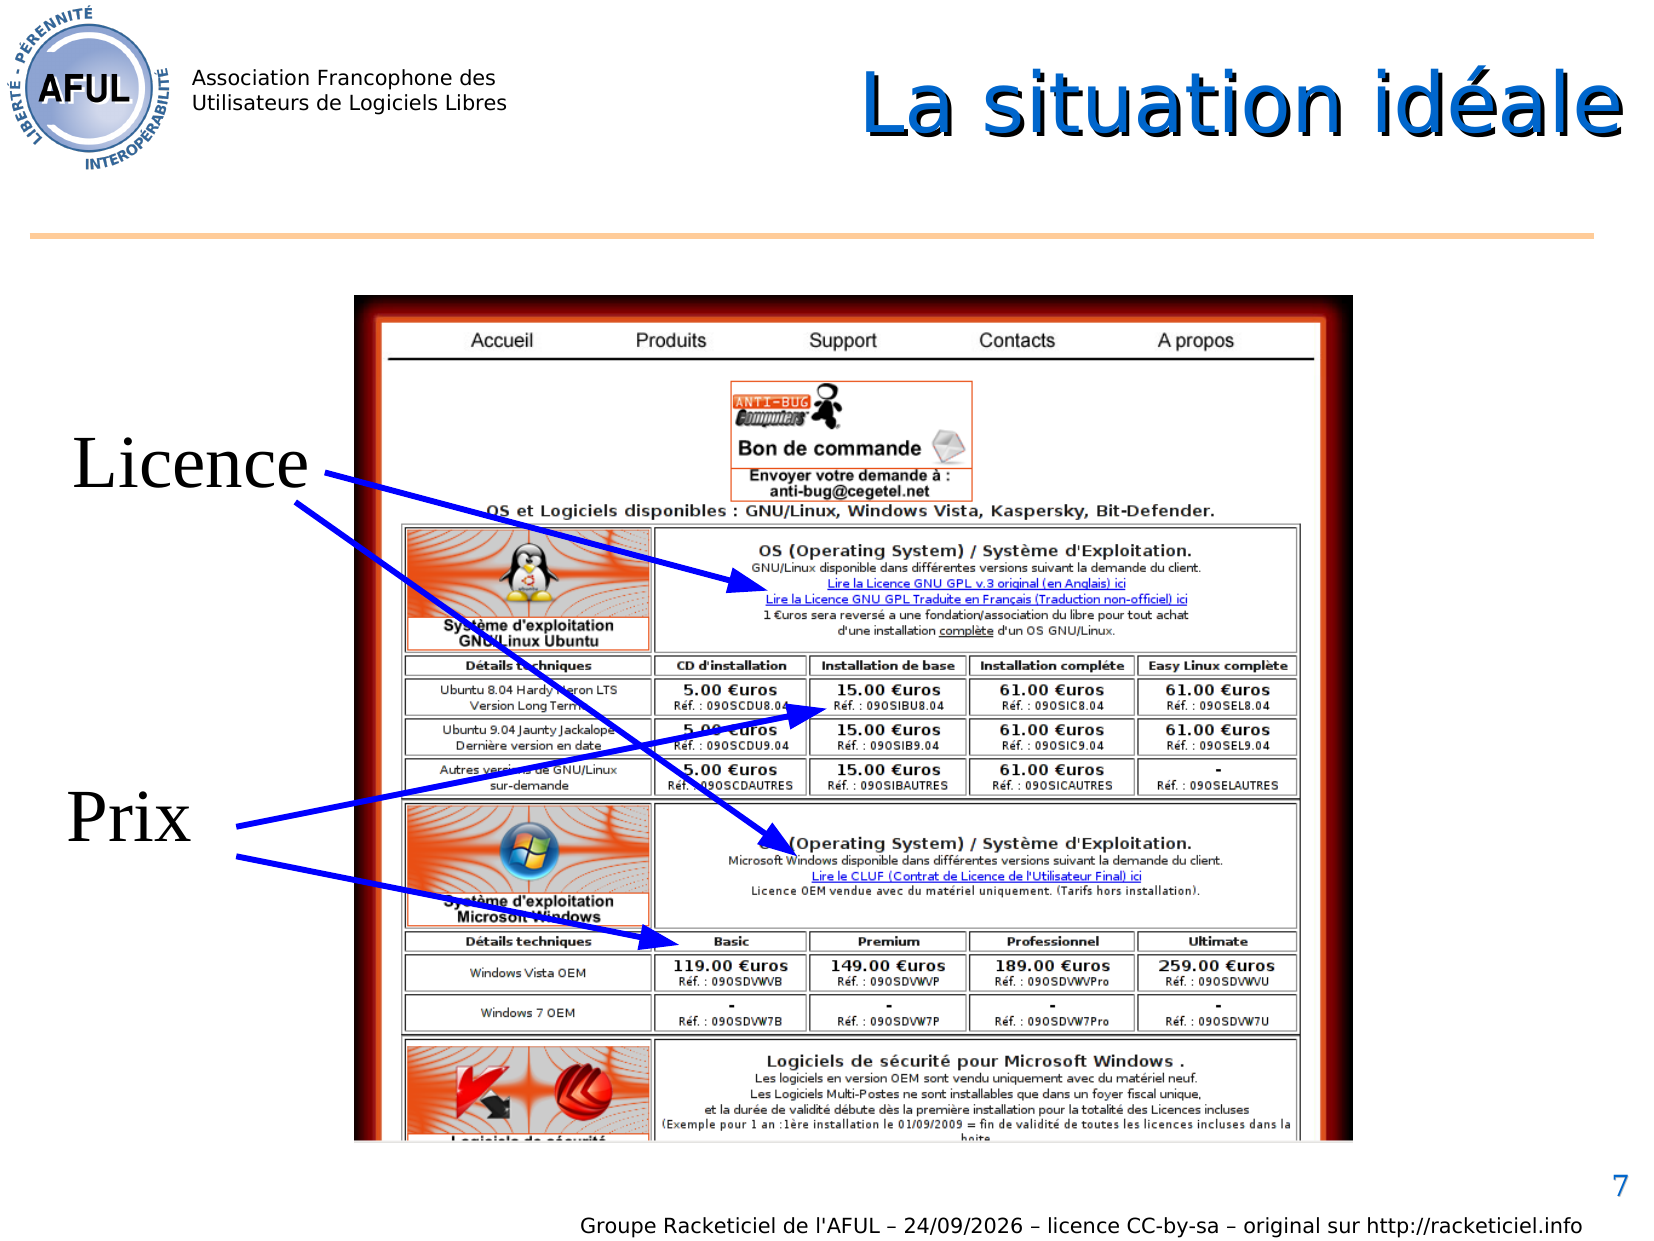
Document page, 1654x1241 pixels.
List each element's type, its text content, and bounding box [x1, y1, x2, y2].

picture [354, 548, 631, 800]
title La situation idéale [501, 7, 1625, 200]
picture [354, 295, 1353, 1144]
picture [0, 0, 178, 178]
text_box Licence [58, 413, 325, 519]
text_box Prix [52, 767, 207, 874]
